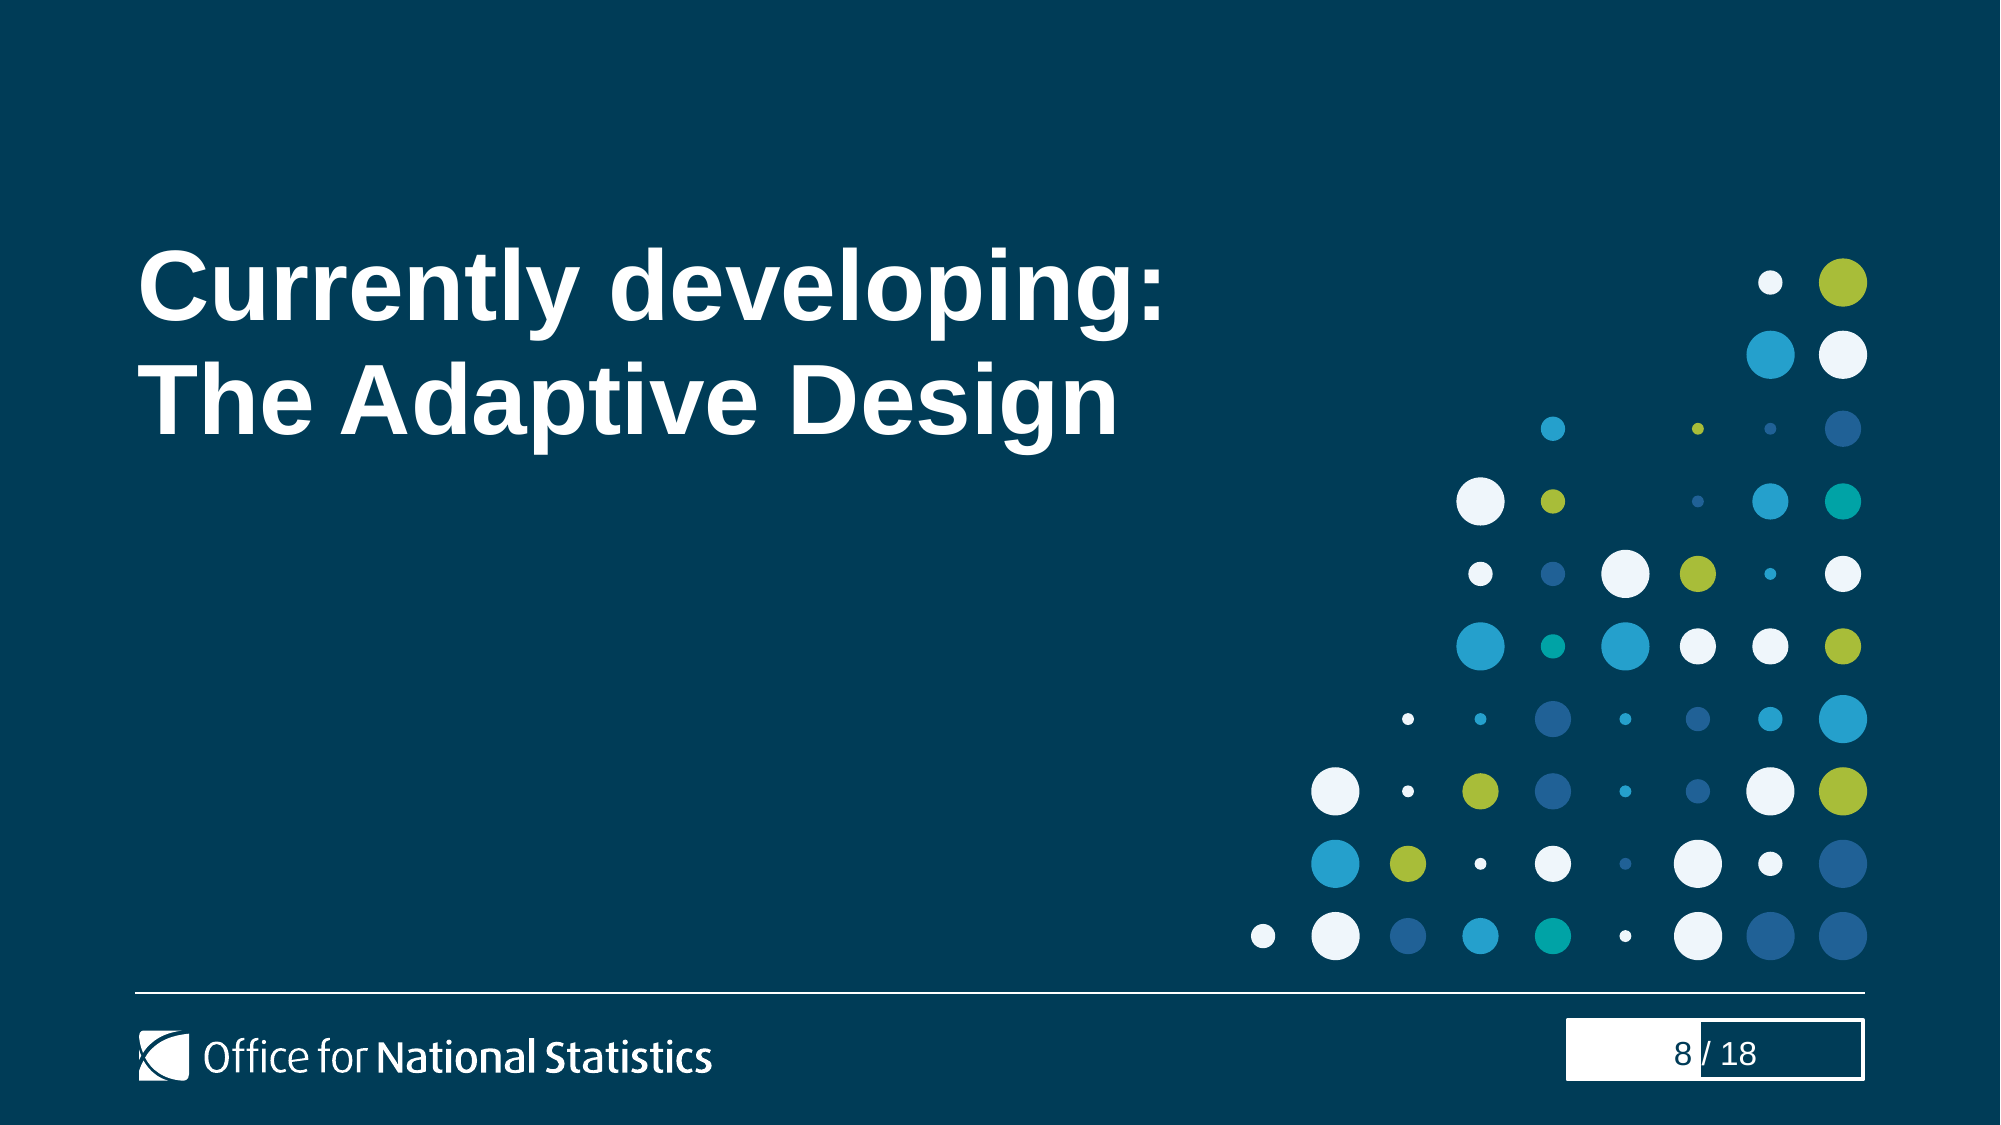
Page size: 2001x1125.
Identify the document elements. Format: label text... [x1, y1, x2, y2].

picture [1567, 1019, 1864, 1080]
text_box 8 / 18 [1568, 1020, 1863, 1079]
title Currently developing: The Adaptive Design [137, 229, 1565, 566]
